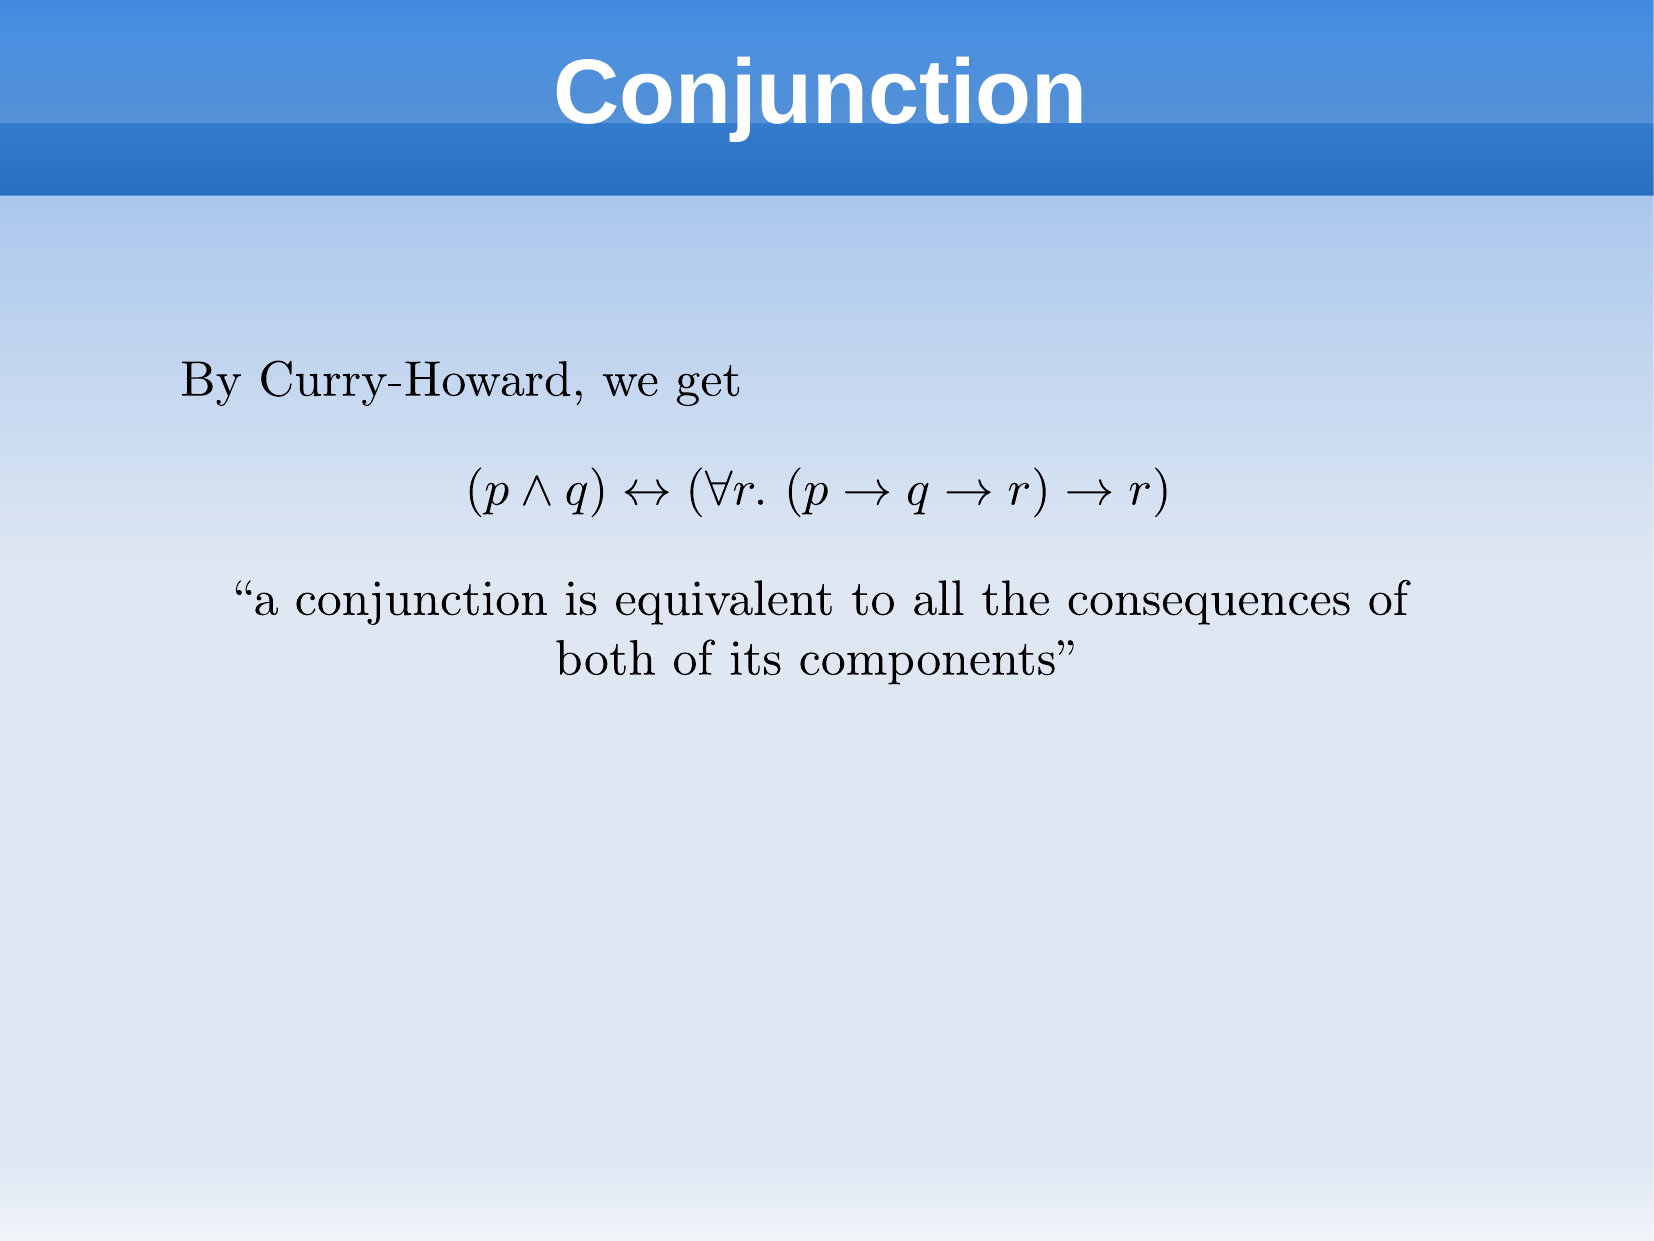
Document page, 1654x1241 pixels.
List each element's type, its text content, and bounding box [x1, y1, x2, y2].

text_box [180, 360, 1412, 685]
picture [0, 0, 1654, 1241]
title Conjunction [76, 0, 1565, 188]
